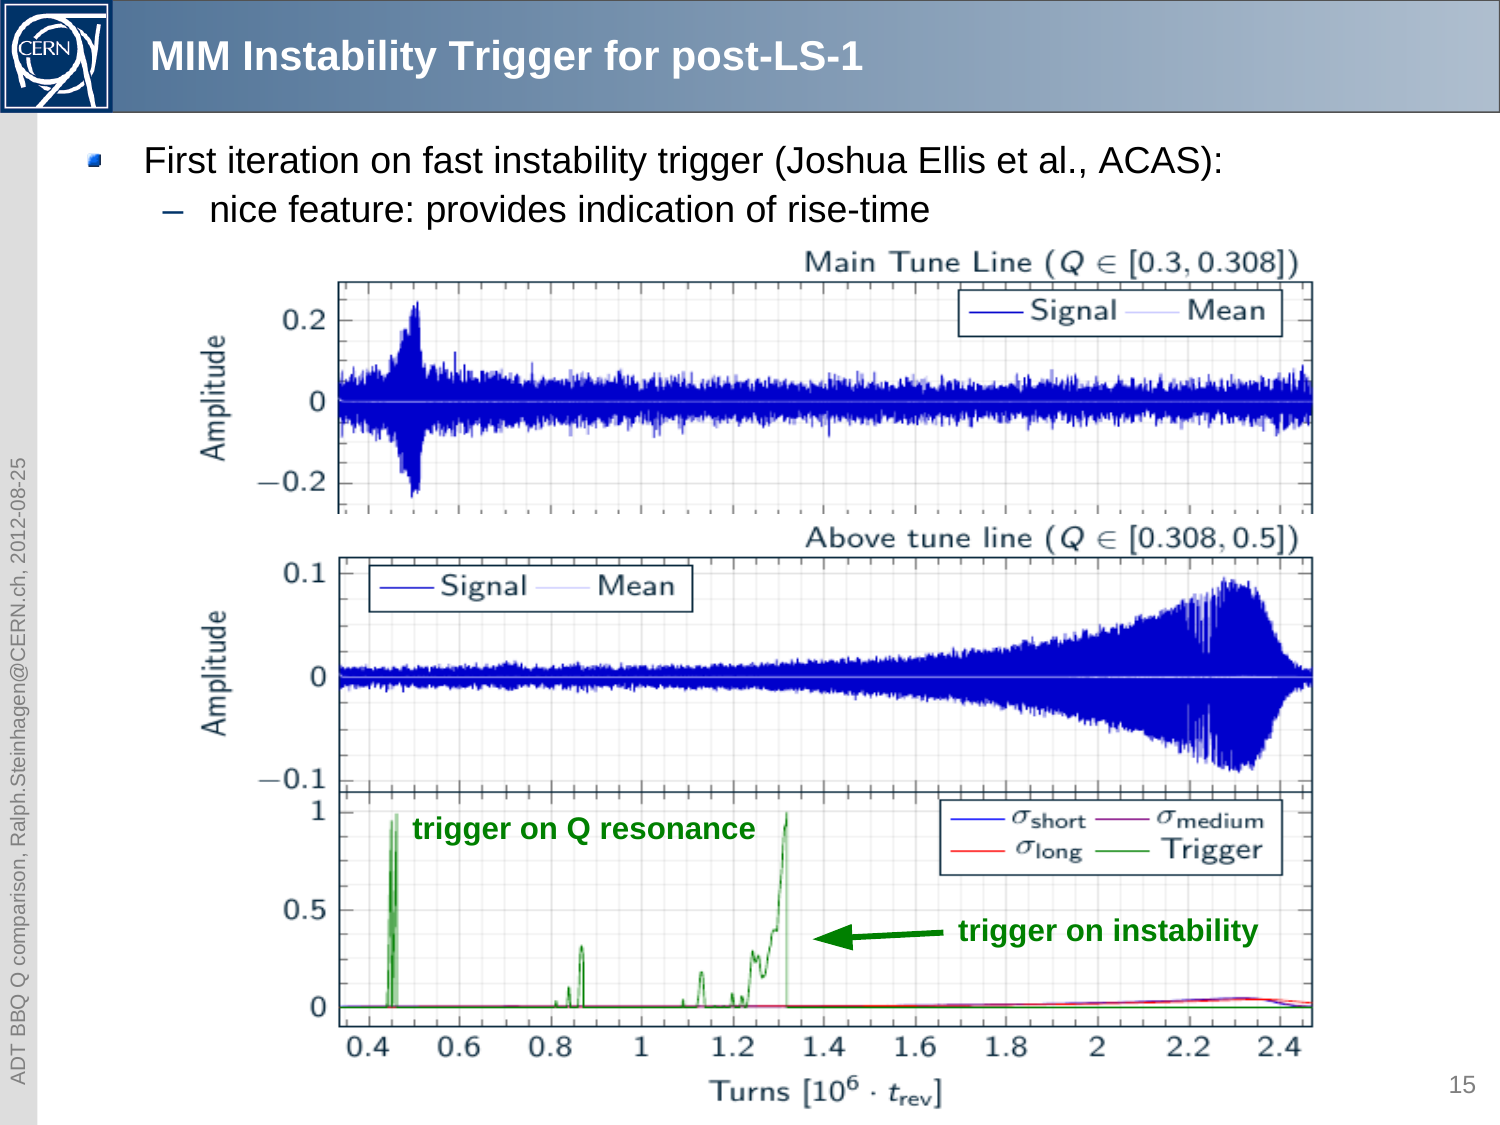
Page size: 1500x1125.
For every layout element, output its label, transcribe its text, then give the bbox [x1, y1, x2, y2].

picture [0, 0, 113, 113]
picture [183, 1030, 1321, 1125]
title MIM Instability Trigger for post-LS-1 [150, 0, 1201, 113]
list First iteration on fast instability trigger (Joshua Ellis et al., ACAS): nice feature: provides indication of rise-time [87, 137, 1438, 1030]
